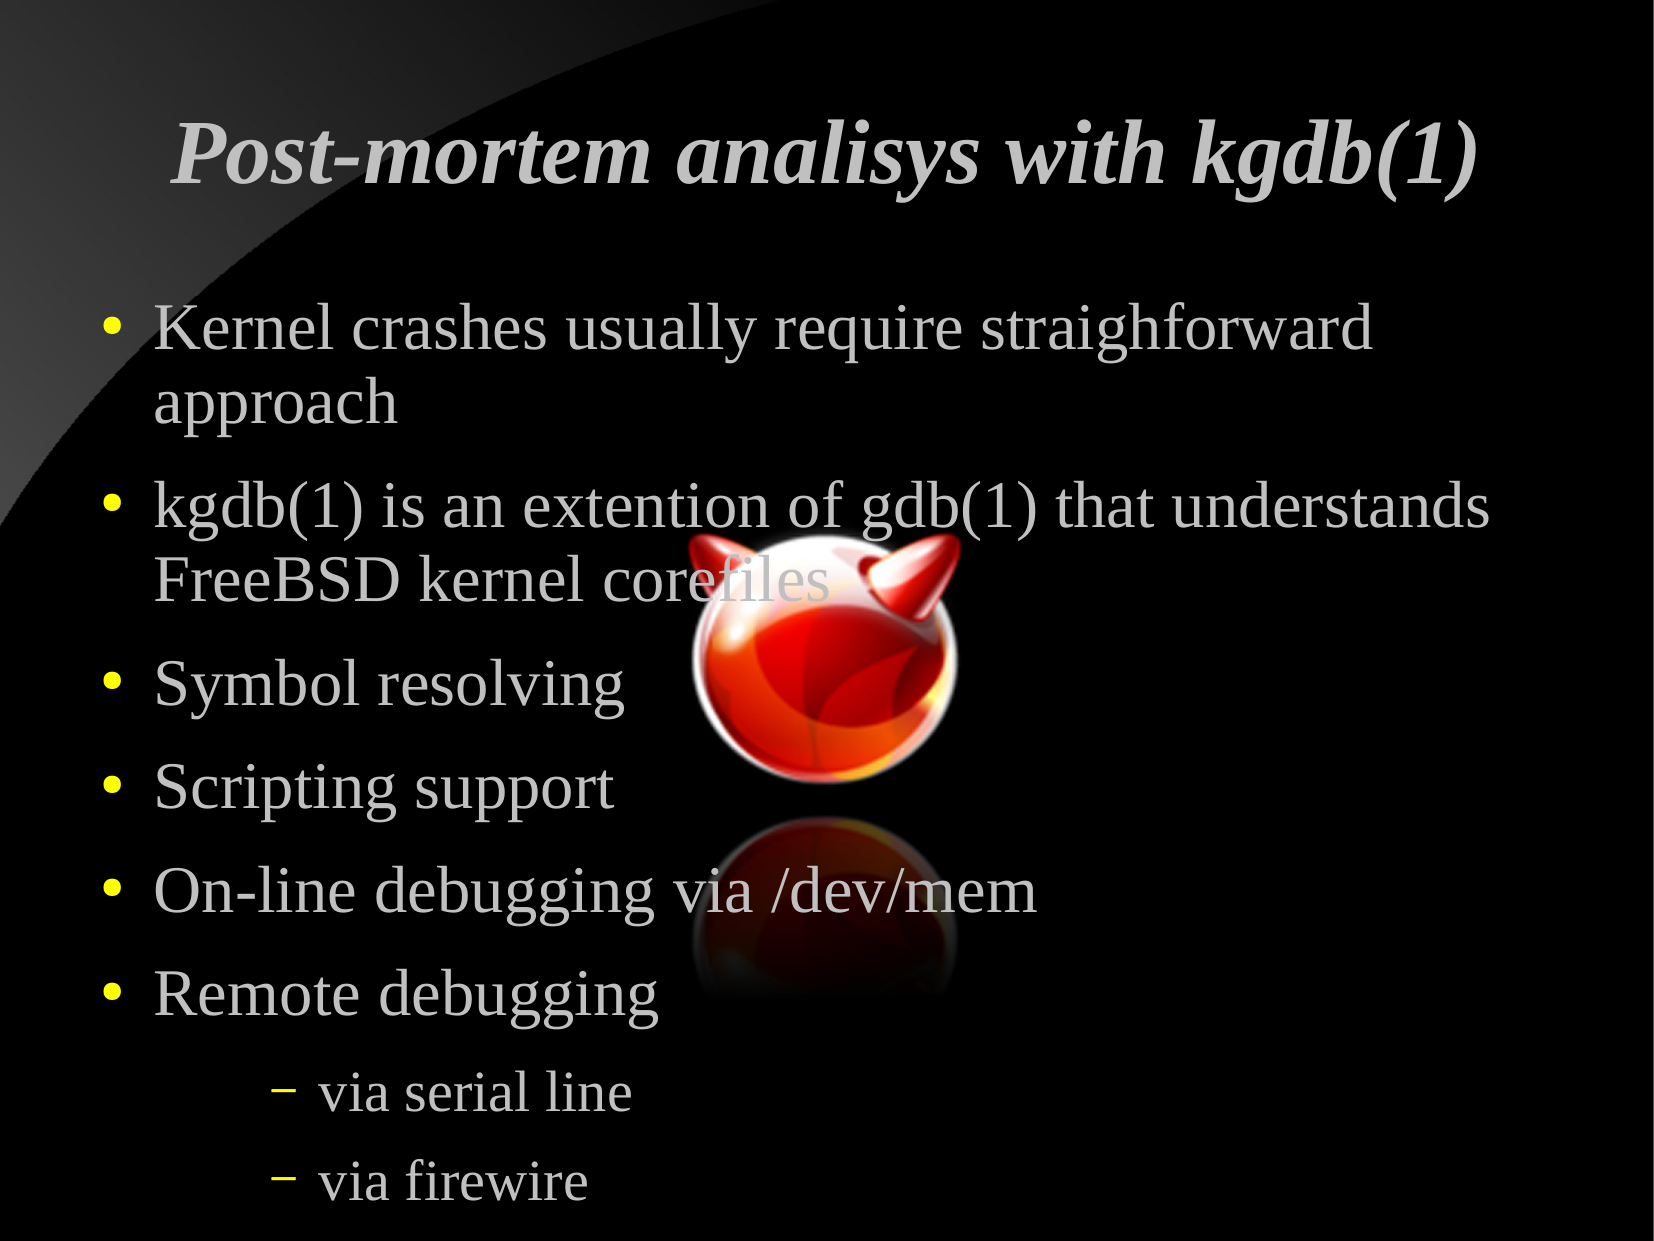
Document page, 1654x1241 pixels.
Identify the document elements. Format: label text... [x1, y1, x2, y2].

picture [0, 0, 1654, 1241]
list Kernel crashes usually require straighforward approach kgdb(1) is an extention of gdb(1) that understands FreeBSD kernel corefiles Symbol resolving Scripting support On-line debugging via /dev/mem Remote debugging via serial line via firewire [82, 290, 1571, 1213]
title Post-mortem analisys with kgdb(1) [82, 49, 1571, 257]
